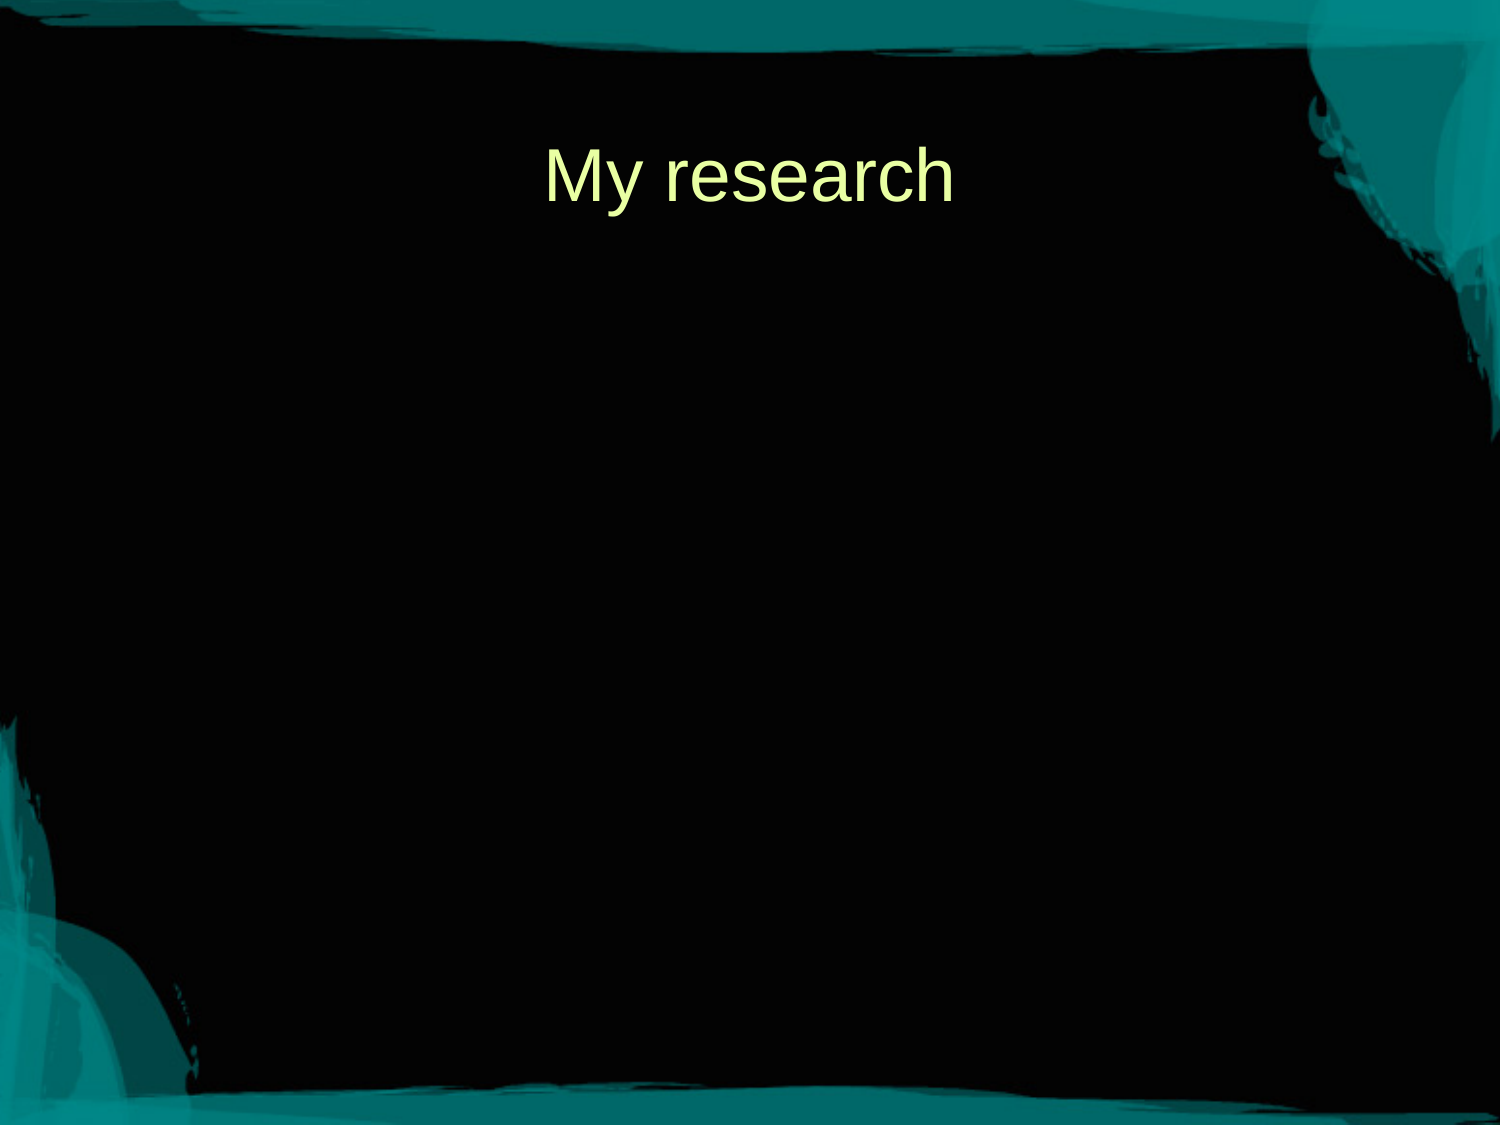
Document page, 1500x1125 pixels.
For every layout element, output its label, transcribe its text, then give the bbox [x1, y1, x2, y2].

picture [0, 0, 1500, 1125]
title My research [112, 94, 1388, 256]
